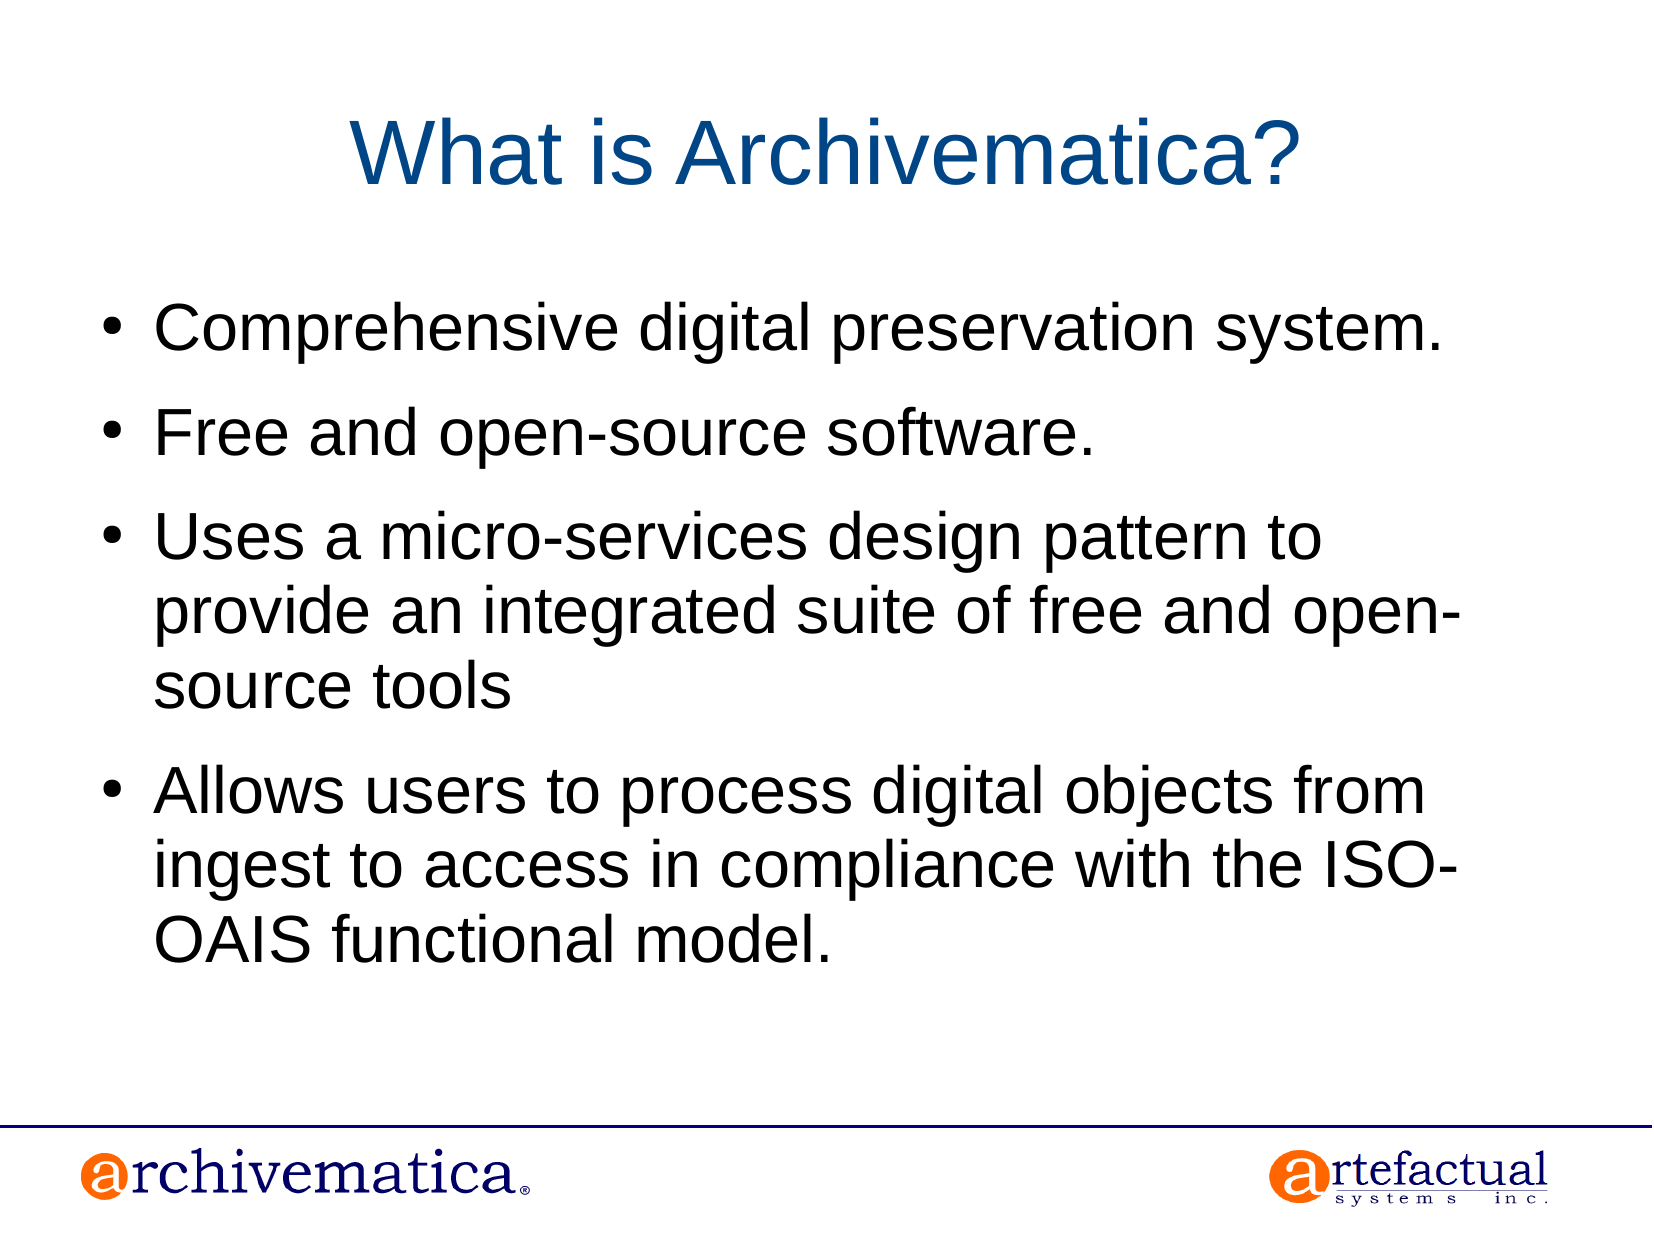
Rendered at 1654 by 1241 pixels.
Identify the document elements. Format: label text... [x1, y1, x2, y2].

picture [81, 1133, 531, 1216]
picture [1262, 1142, 1559, 1214]
title What is Archivematica? [82, 49, 1571, 257]
list Comprehensive digital preservation system. Free and open-source software. Uses a micro-services design pattern to provide an integrated suite of free and open-source tools Allows users to process digital objects from ingest to access in compliance with the ISO-OAIS functional model. [82, 290, 1538, 1010]
